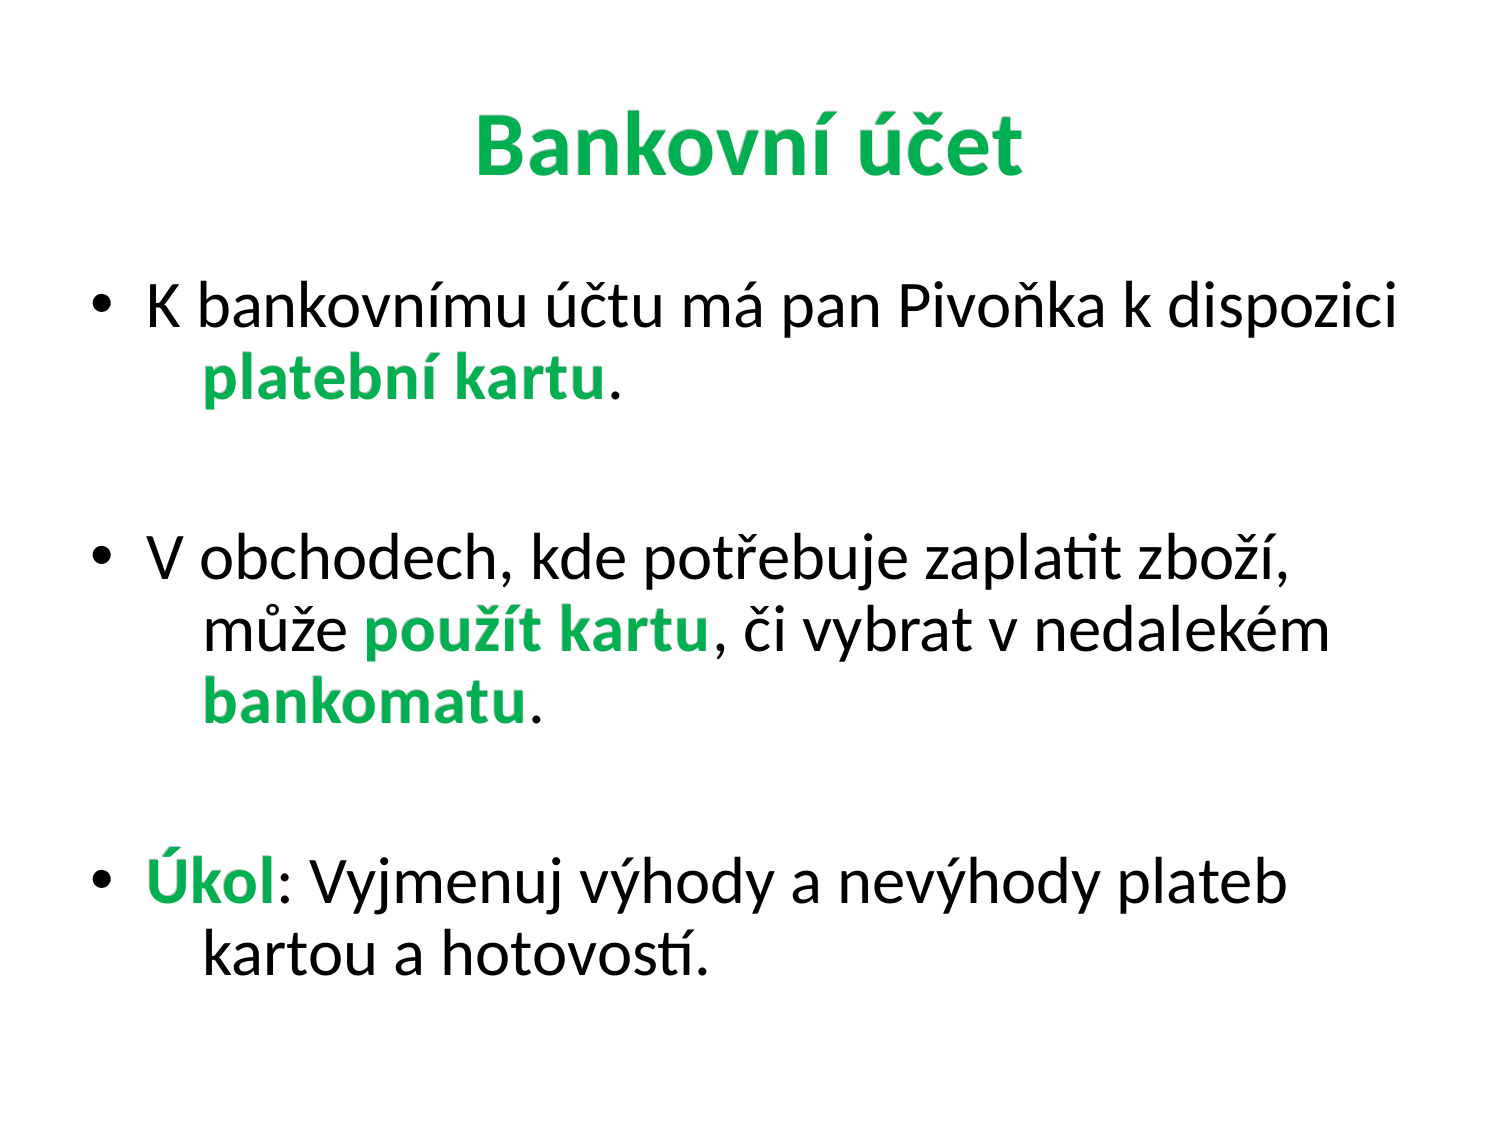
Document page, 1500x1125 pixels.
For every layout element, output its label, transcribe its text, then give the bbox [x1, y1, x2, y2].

title Bankovní účet [75, 45, 1426, 233]
list K bankovnímu účtu má pan Pivoňka k dispozici platební kartu. V obchodech, kde potřebuje zaplatit zboží, může použít kartu, či vybrat v nedalekém bankomatu. Úkol: Vyjmenuj výhody a nevýhody plateb kartou a hotovostí. [75, 262, 1426, 1005]
